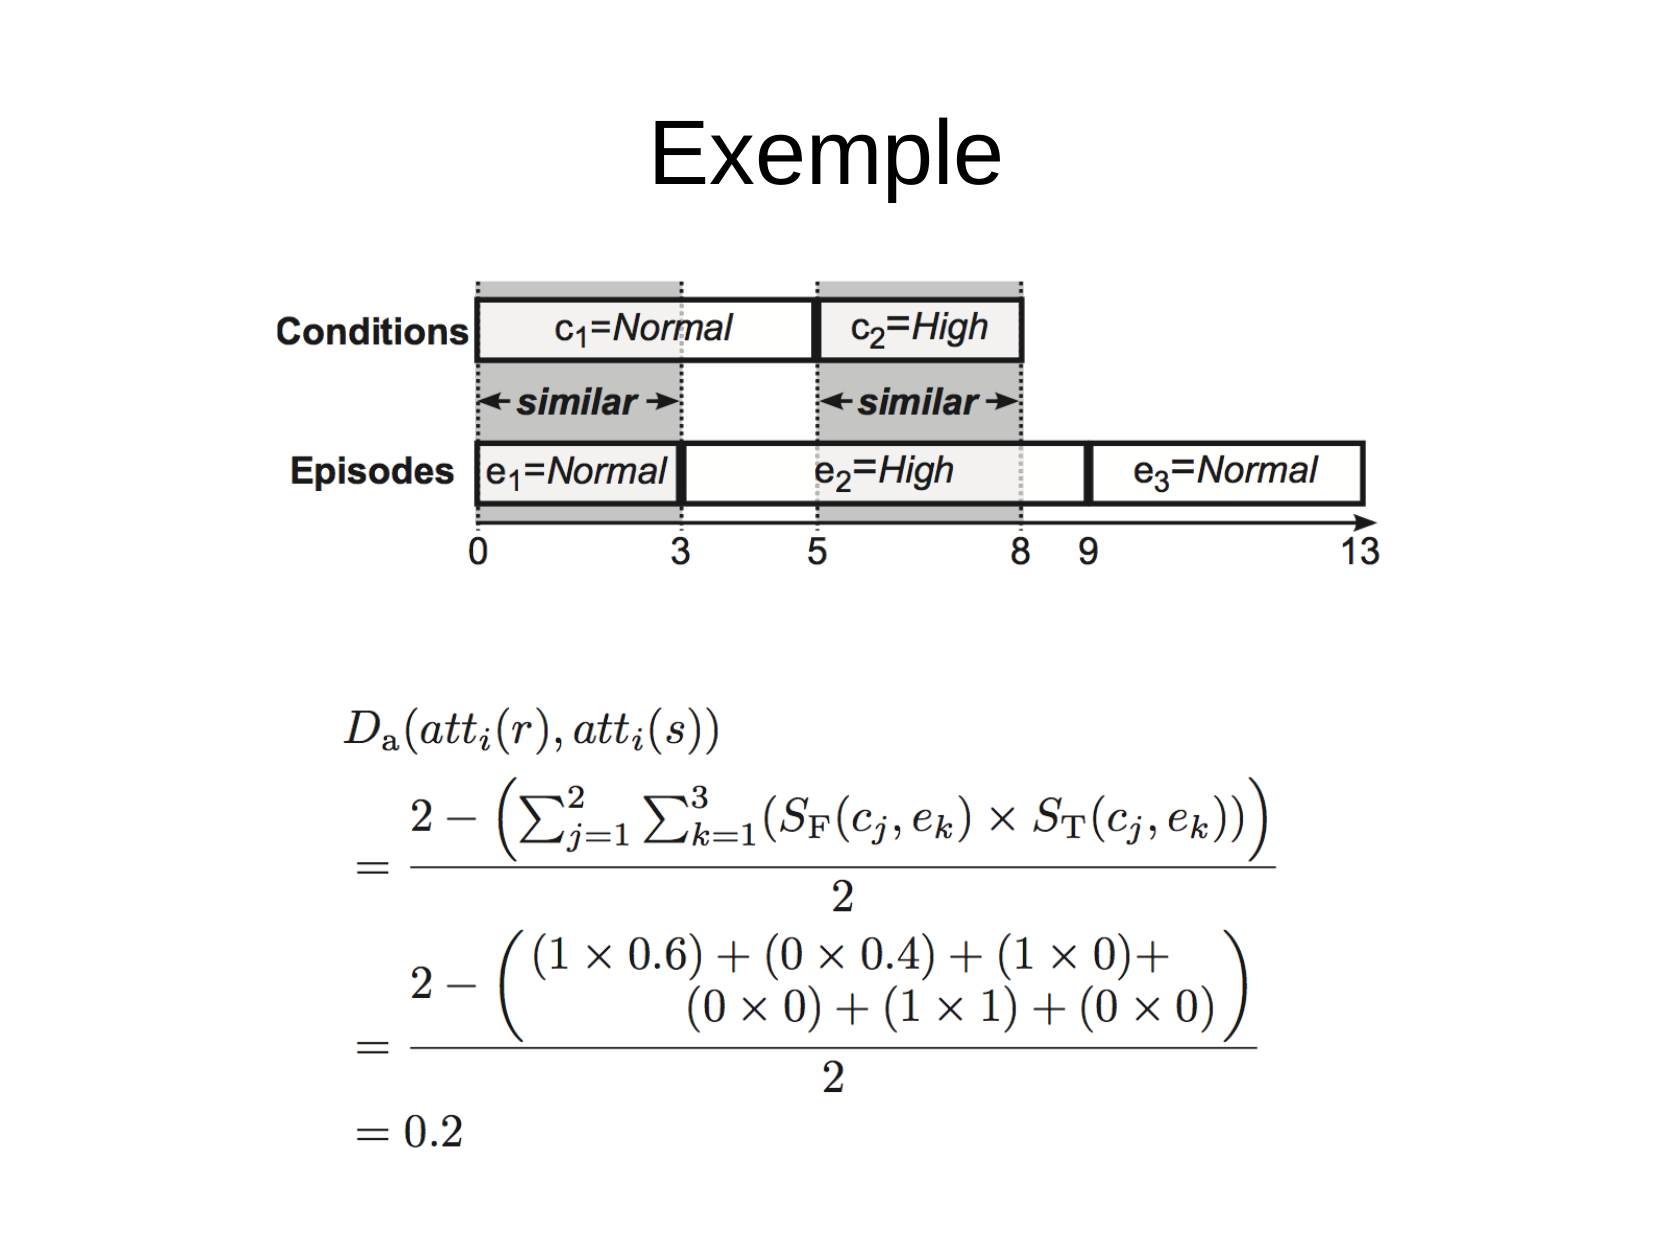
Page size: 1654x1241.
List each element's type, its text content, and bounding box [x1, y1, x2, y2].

title Exemple [82, 49, 1571, 257]
picture [253, 266, 1415, 603]
picture [337, 696, 1292, 1183]
